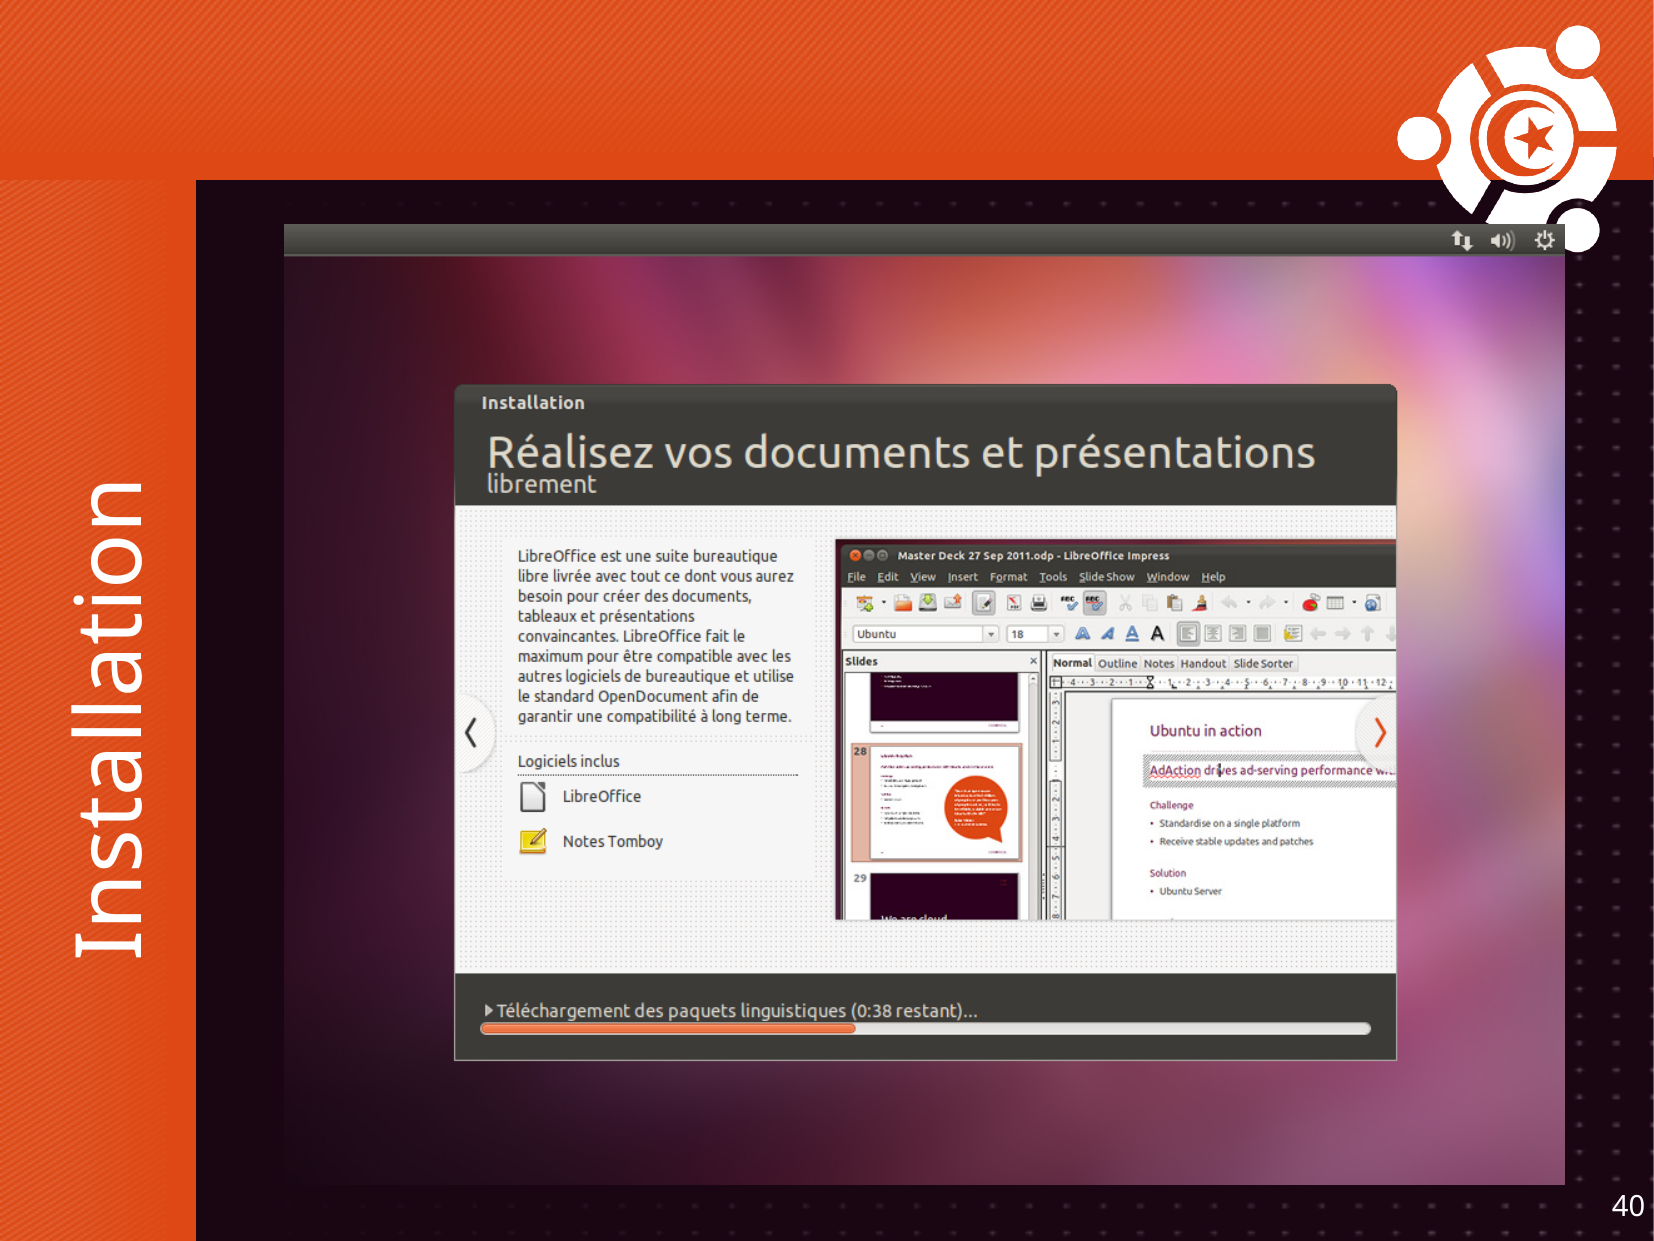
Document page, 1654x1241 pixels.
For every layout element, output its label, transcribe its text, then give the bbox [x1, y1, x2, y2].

picture [0, 0, 1654, 1241]
title Installation [17, 210, 196, 1229]
